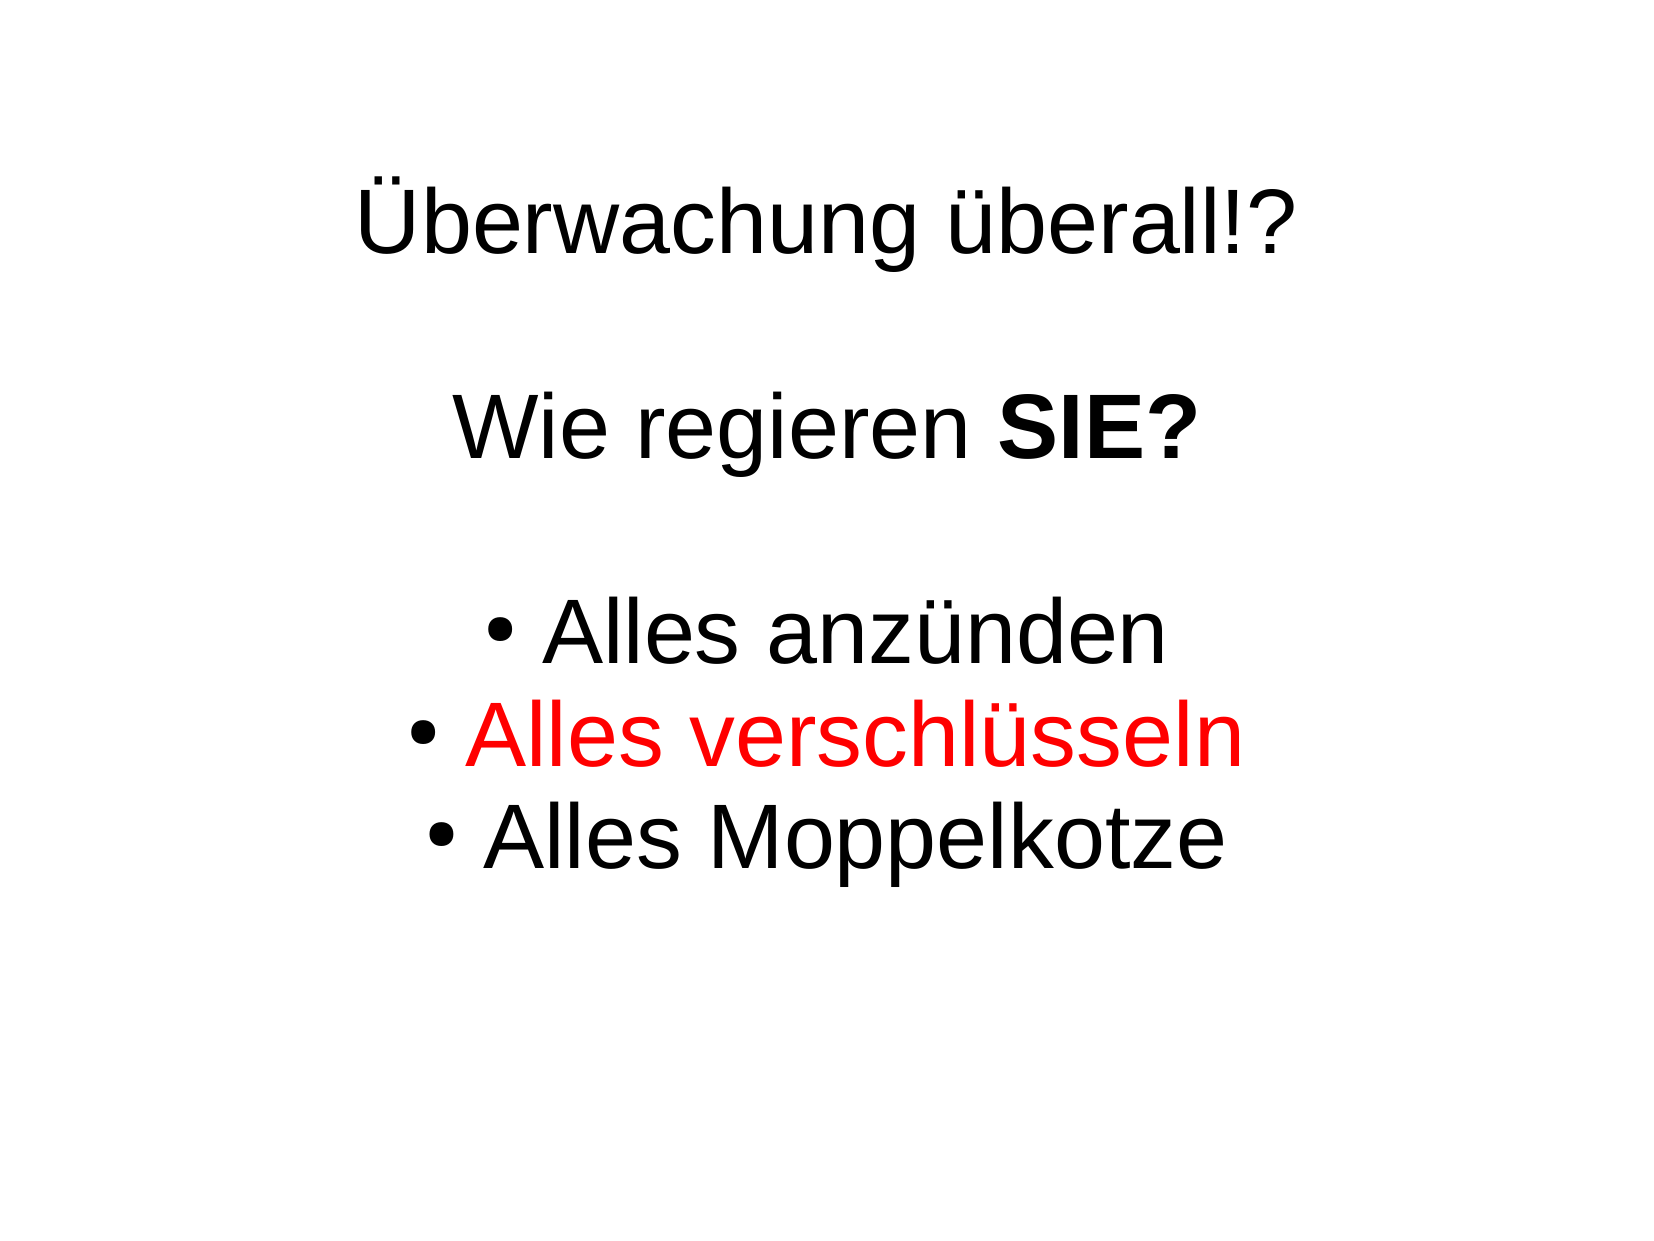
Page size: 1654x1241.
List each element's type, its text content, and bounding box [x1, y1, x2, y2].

subtitle Überwachung überall!? Wie regieren SIE? Alles anzünden Alles verschlüsseln Alles Moppelkotze [82, 49, 1571, 1010]
